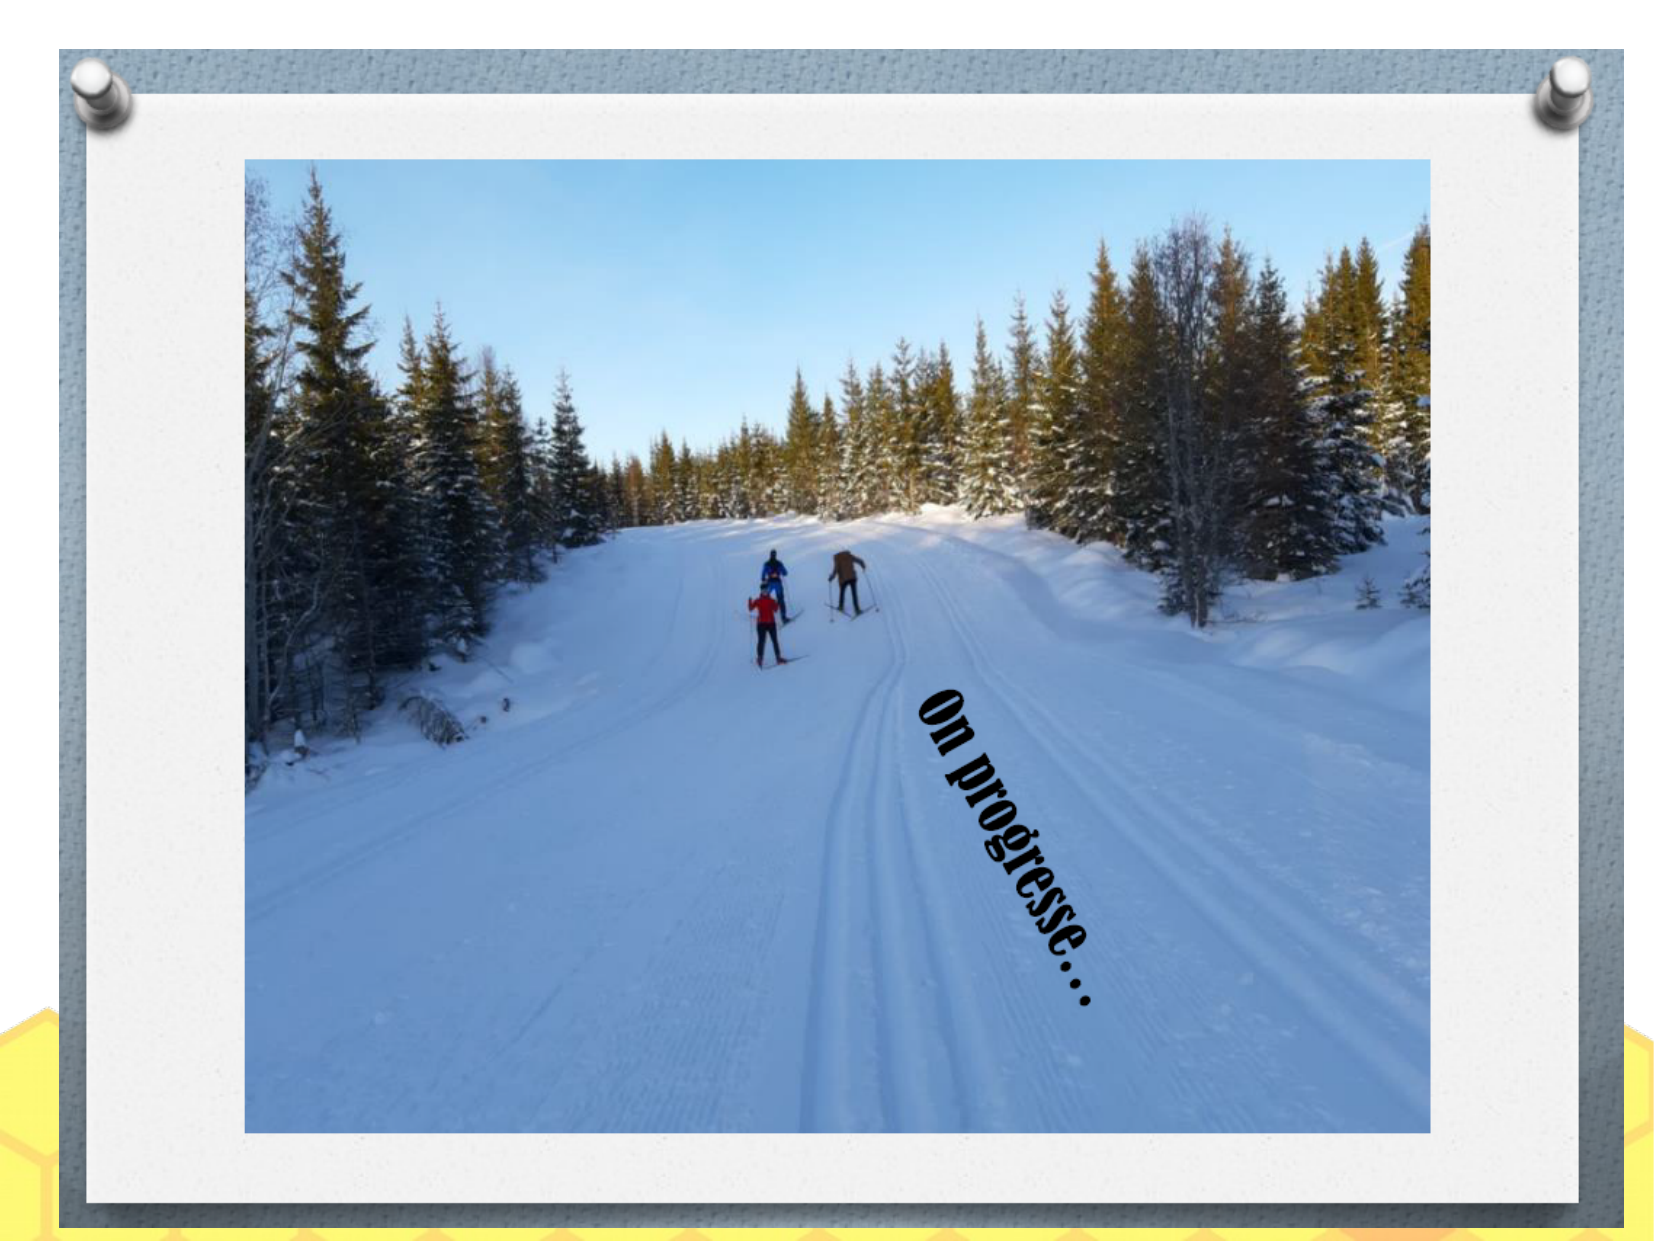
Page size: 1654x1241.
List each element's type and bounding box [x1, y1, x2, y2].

picture [59, 49, 1624, 1228]
